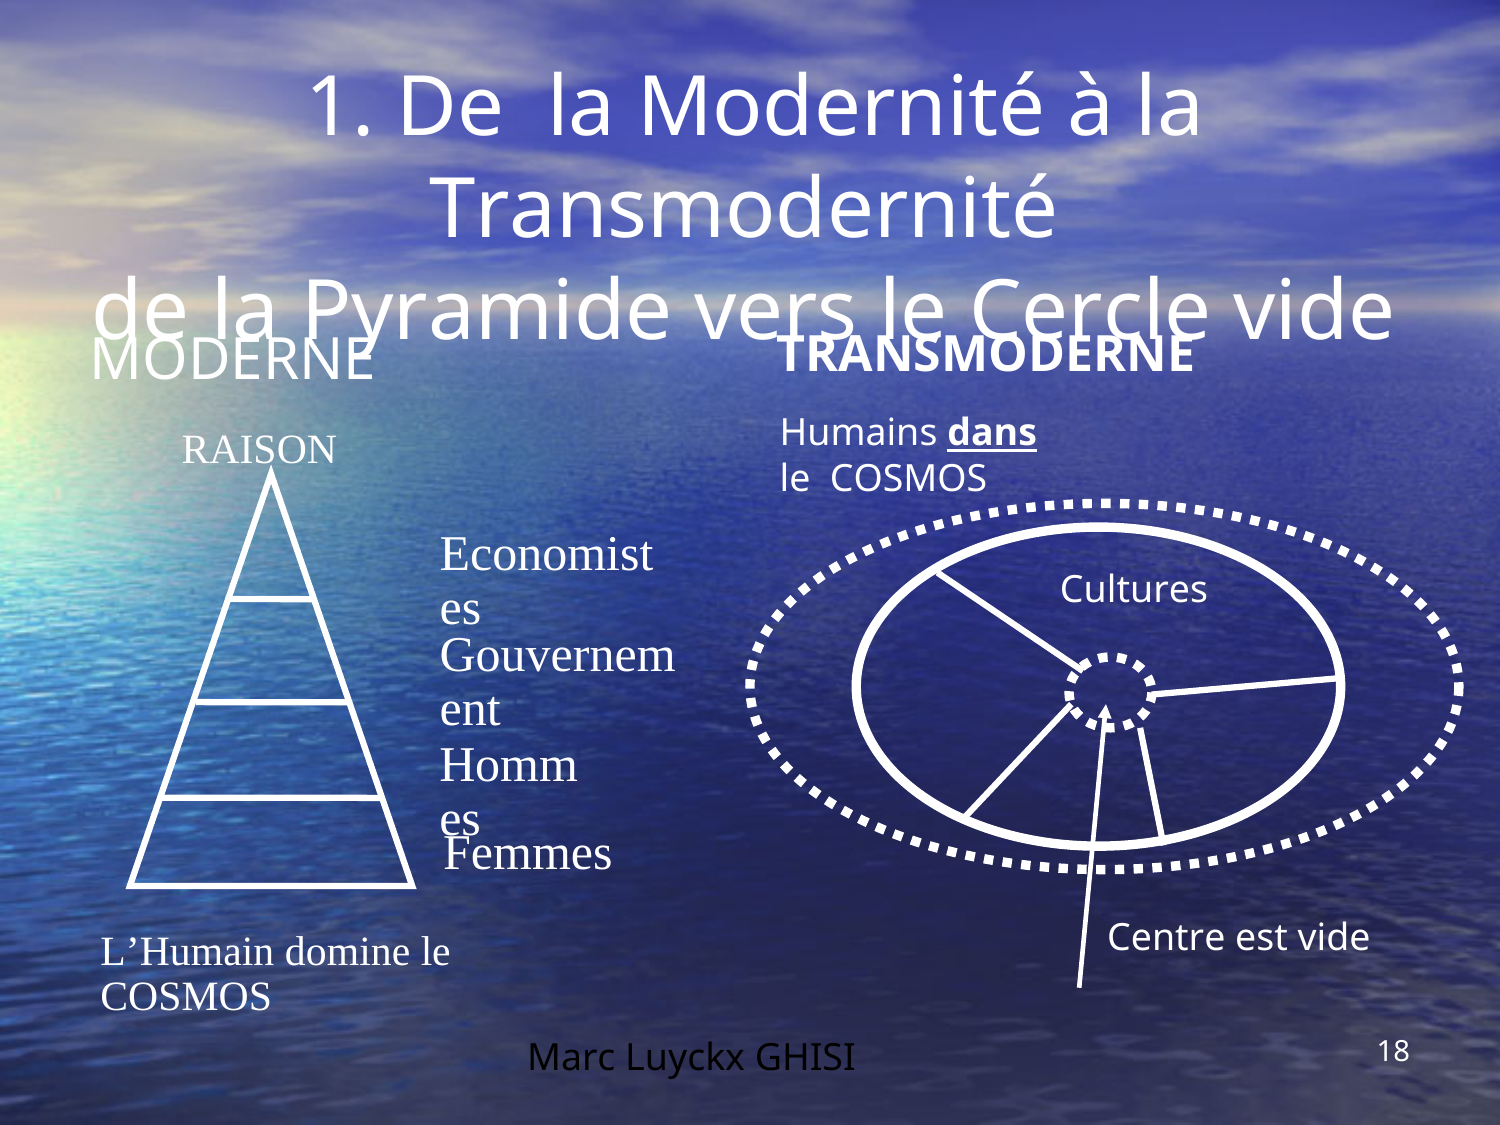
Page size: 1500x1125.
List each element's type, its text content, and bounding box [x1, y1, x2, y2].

text_box Marc Luyckx GHISI [512, 1024, 988, 1103]
text_box Gouvernement [424, 615, 712, 677]
text_box Economistes [424, 515, 673, 577]
picture [0, 0, 1500, 1125]
text_box Cultures [1045, 556, 1317, 622]
text_box 1. De la Modernité à la Transmodernité de la Pyramide vers le Cercle vide [9, 42, 1500, 270]
text_box RAISON [166, 416, 379, 482]
text_box Centre est vide [1092, 904, 1436, 971]
text_box Hommes [424, 725, 614, 787]
text_box TRANSMODERNE [761, 312, 1245, 400]
text_box L’Humain domine le COSMOS [85, 917, 506, 1035]
text_box MODERNE [74, 312, 418, 408]
text_box <numéro> [1074, 1024, 1425, 1103]
text_box Humains dans le COSMOS [764, 399, 1061, 507]
text_box Femmes [428, 814, 629, 881]
